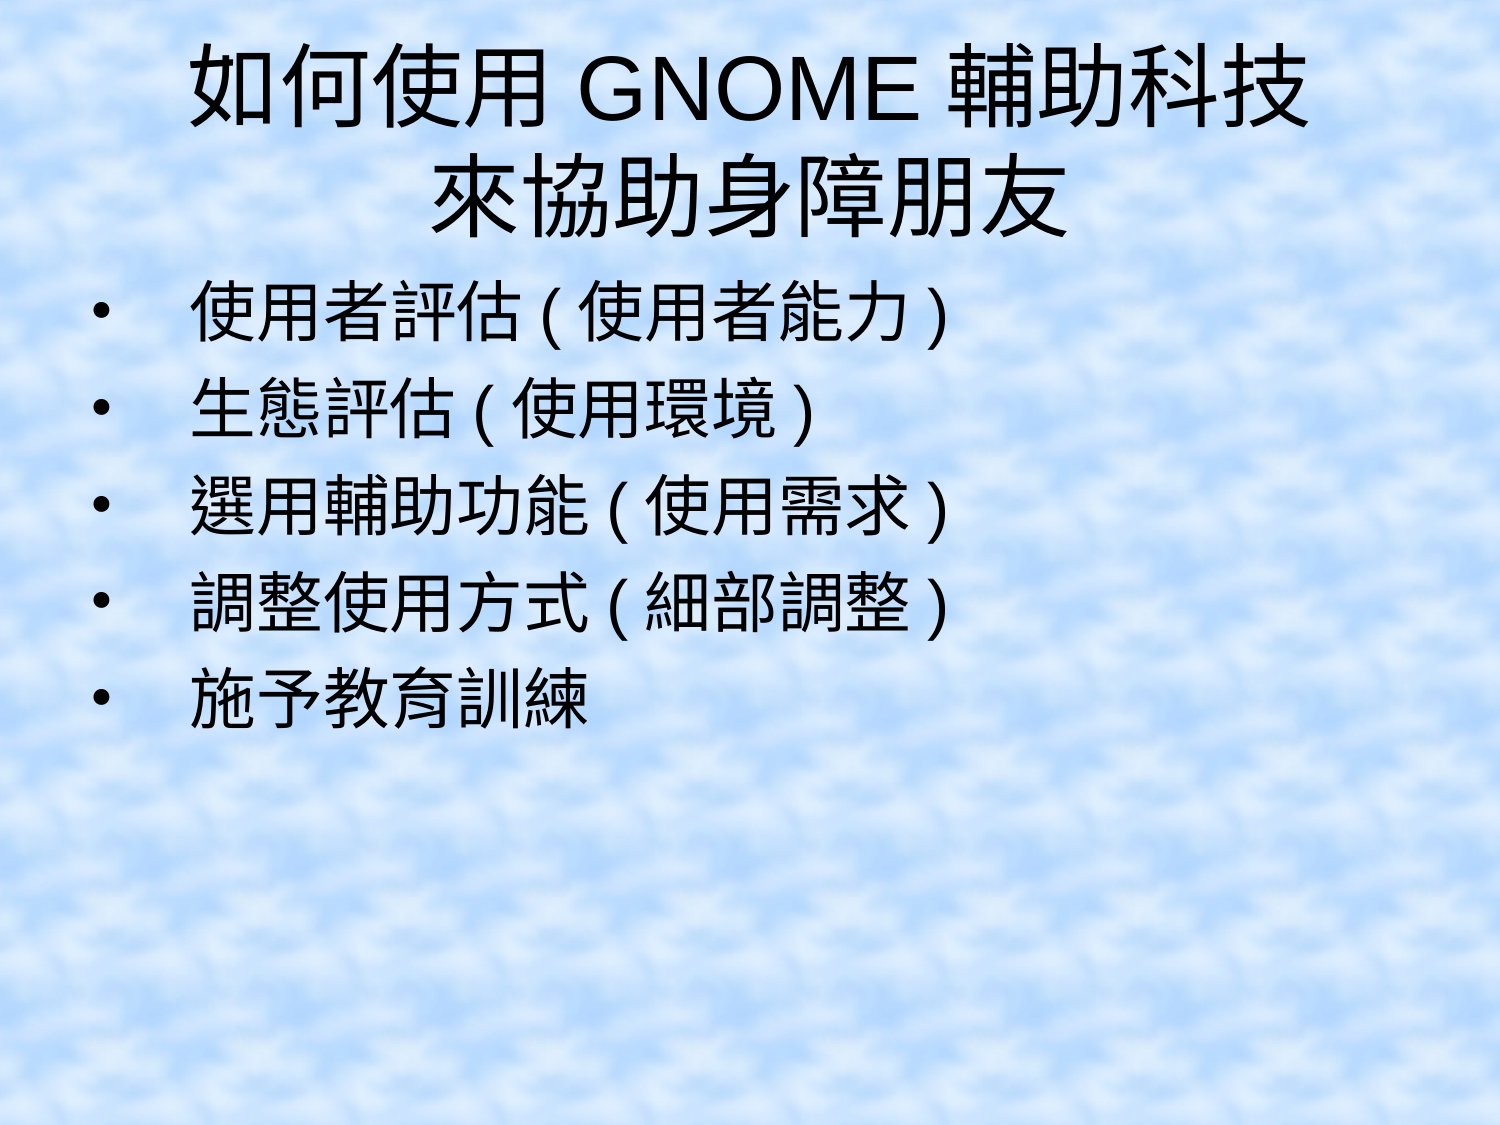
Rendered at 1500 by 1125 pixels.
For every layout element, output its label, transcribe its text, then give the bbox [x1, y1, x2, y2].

title 如何使用GNOME輔助科技 來協助身障朋友 [75, 13, 1426, 262]
list 使用者評估(使用者能力) 生態評估(使用環境) 選用輔助功能(使用需求) 調整使用方式(細部調整) 施予教育訓練 [75, 262, 1426, 1006]
picture [0, 0, 1500, 1125]
